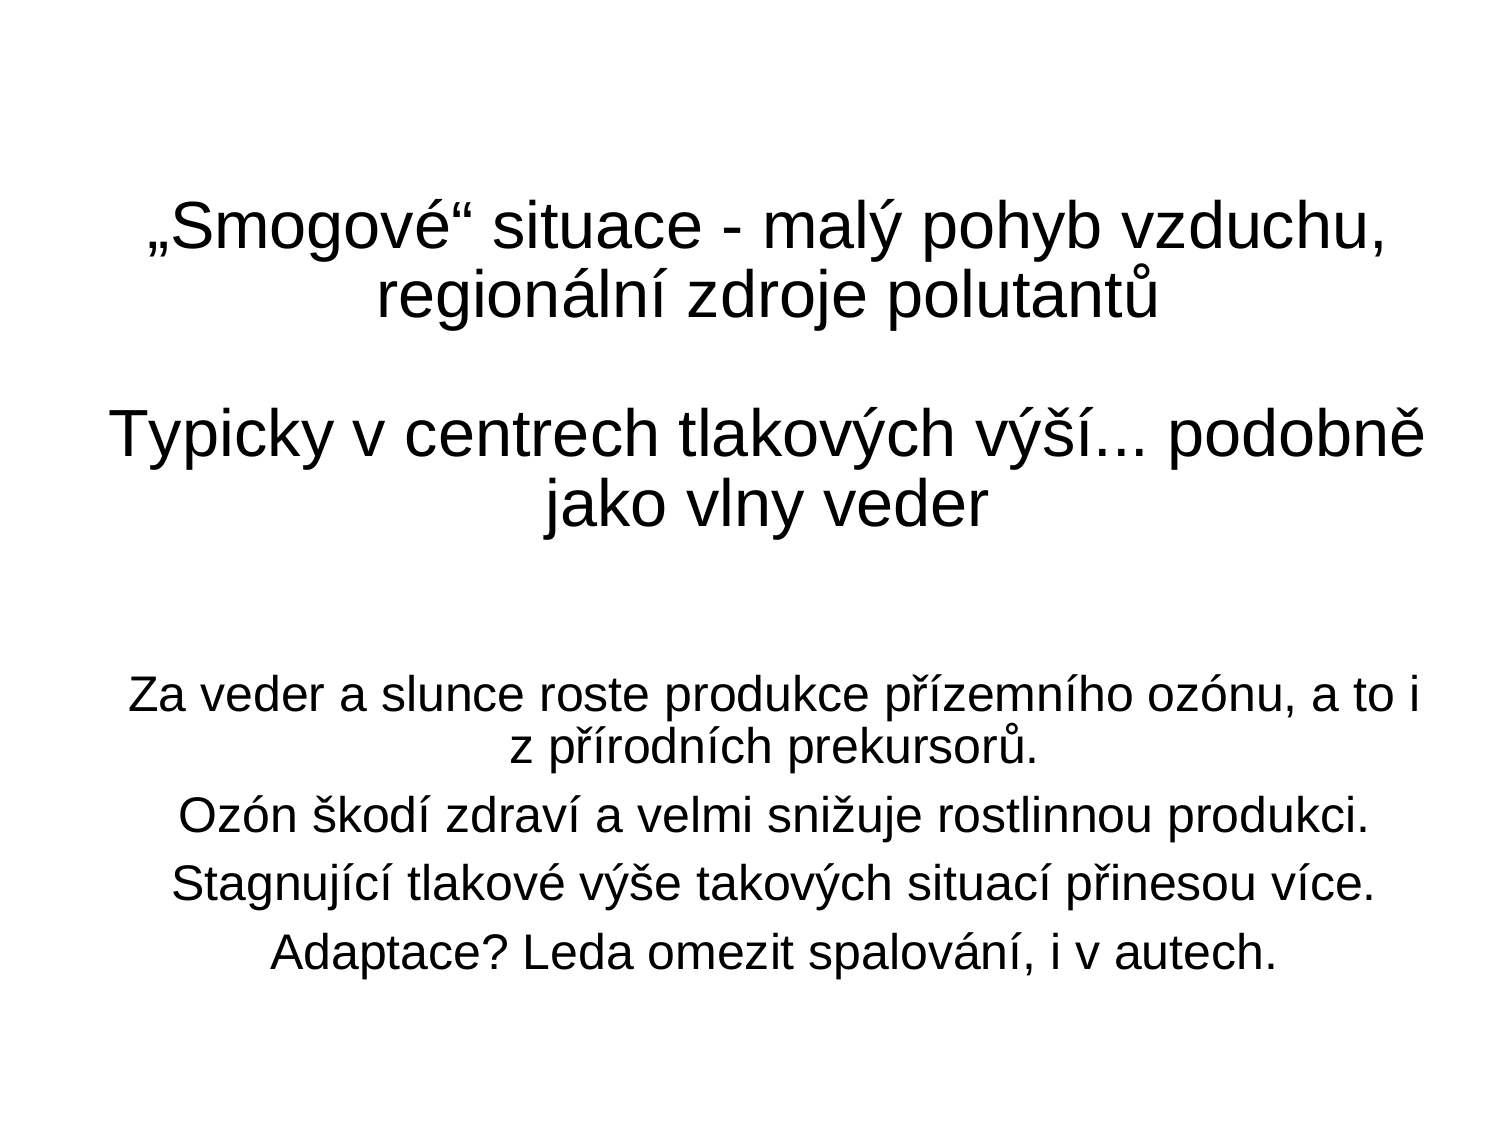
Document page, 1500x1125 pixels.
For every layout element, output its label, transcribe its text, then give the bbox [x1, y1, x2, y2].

subtitle Za veder a slunce roste produkce přízemního ozónu, a to i z přírodních prekursorů. Ozón škodí zdraví a velmi snižuje rostlinnou produkci. Stagnující tlakové výše takových situací přinesou více. Adaptace? Leda omezit spalování, i v autech. [93, 598, 1457, 980]
title „Smogové“ situace - malý pohyb vzduchu, regionální zdroje polutantů Typicky v centrech tlakových výší... podobně jako vlny veder [93, 155, 1444, 578]
